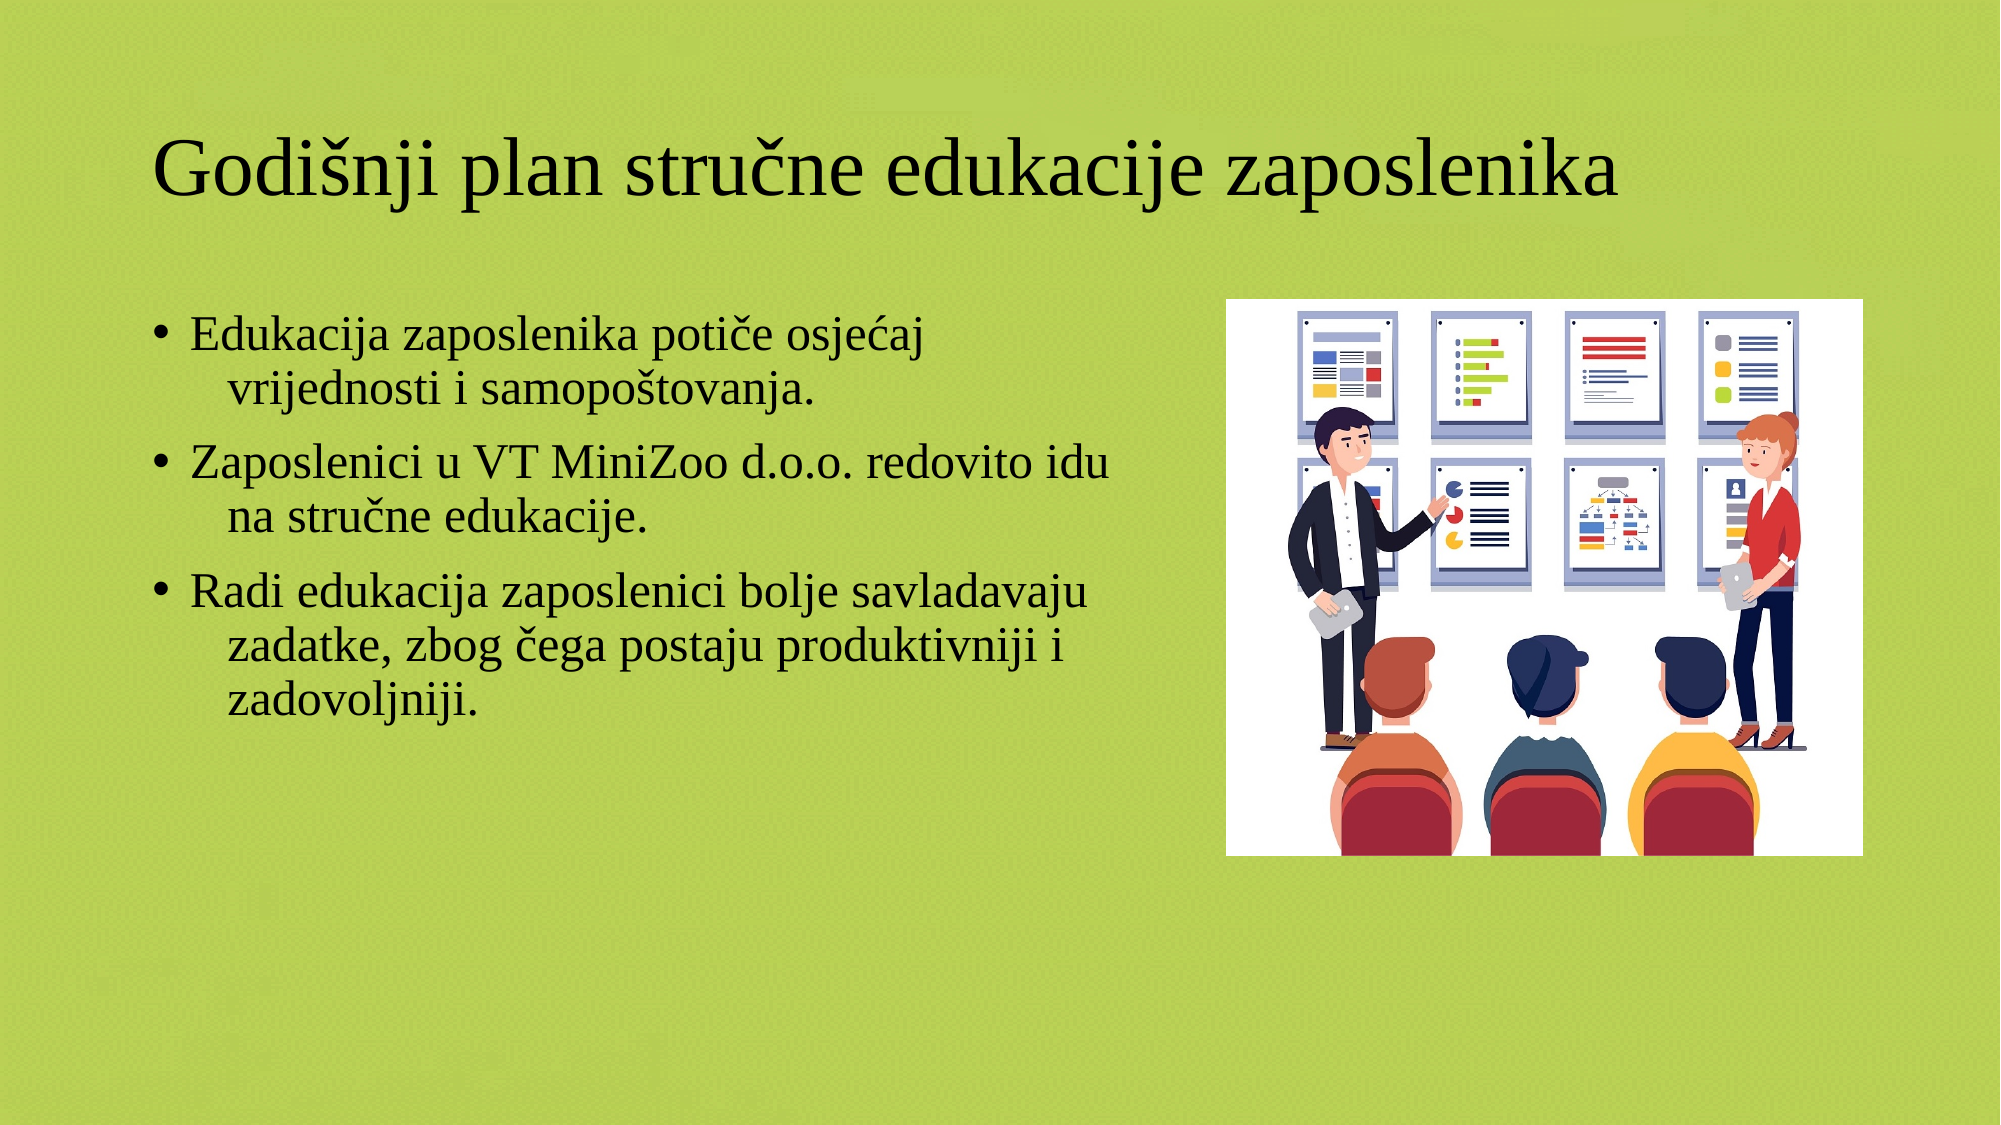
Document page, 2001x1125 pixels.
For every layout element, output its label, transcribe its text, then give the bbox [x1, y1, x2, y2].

picture [0, 0, 2000, 1125]
title Godišnji plan stručne edukacije zaposlenika [137, 59, 1863, 278]
list Edukacija zaposlenika potiče osjećaj vrijednosti i samopoštovanja. Zaposlenici u VT MiniZoo d.o.o. redovito idu na stručne edukacije. Radi edukacija zaposlenici bolje savladavaju zadatke, zbog čega postaju produktivniji i zadovoljniji. [137, 299, 1156, 1014]
